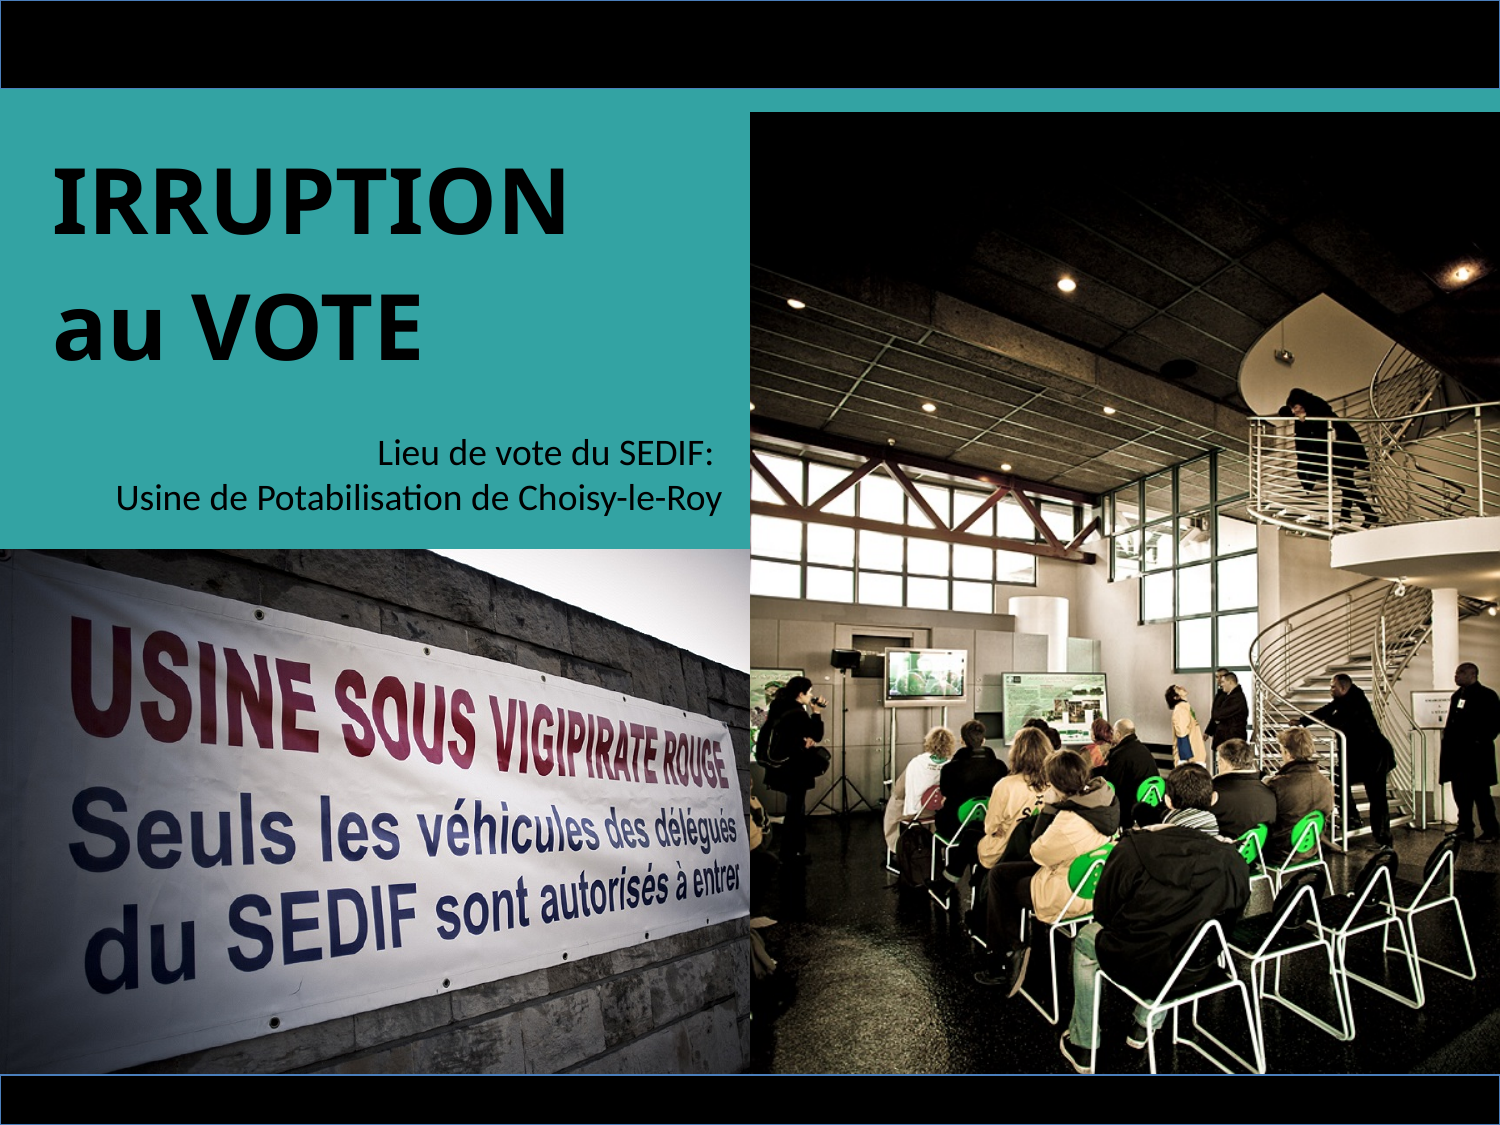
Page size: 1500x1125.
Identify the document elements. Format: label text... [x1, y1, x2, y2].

picture [0, 112, 1500, 1074]
text_box Lieu de vote du SEDIF: Usine de Potabilisation de Choisy-le-Roy [80, 413, 739, 526]
text_box [0, 1074, 1500, 1125]
text_box IRRUPTION au VOTE [37, 112, 850, 386]
text_box [0, 0, 1500, 89]
